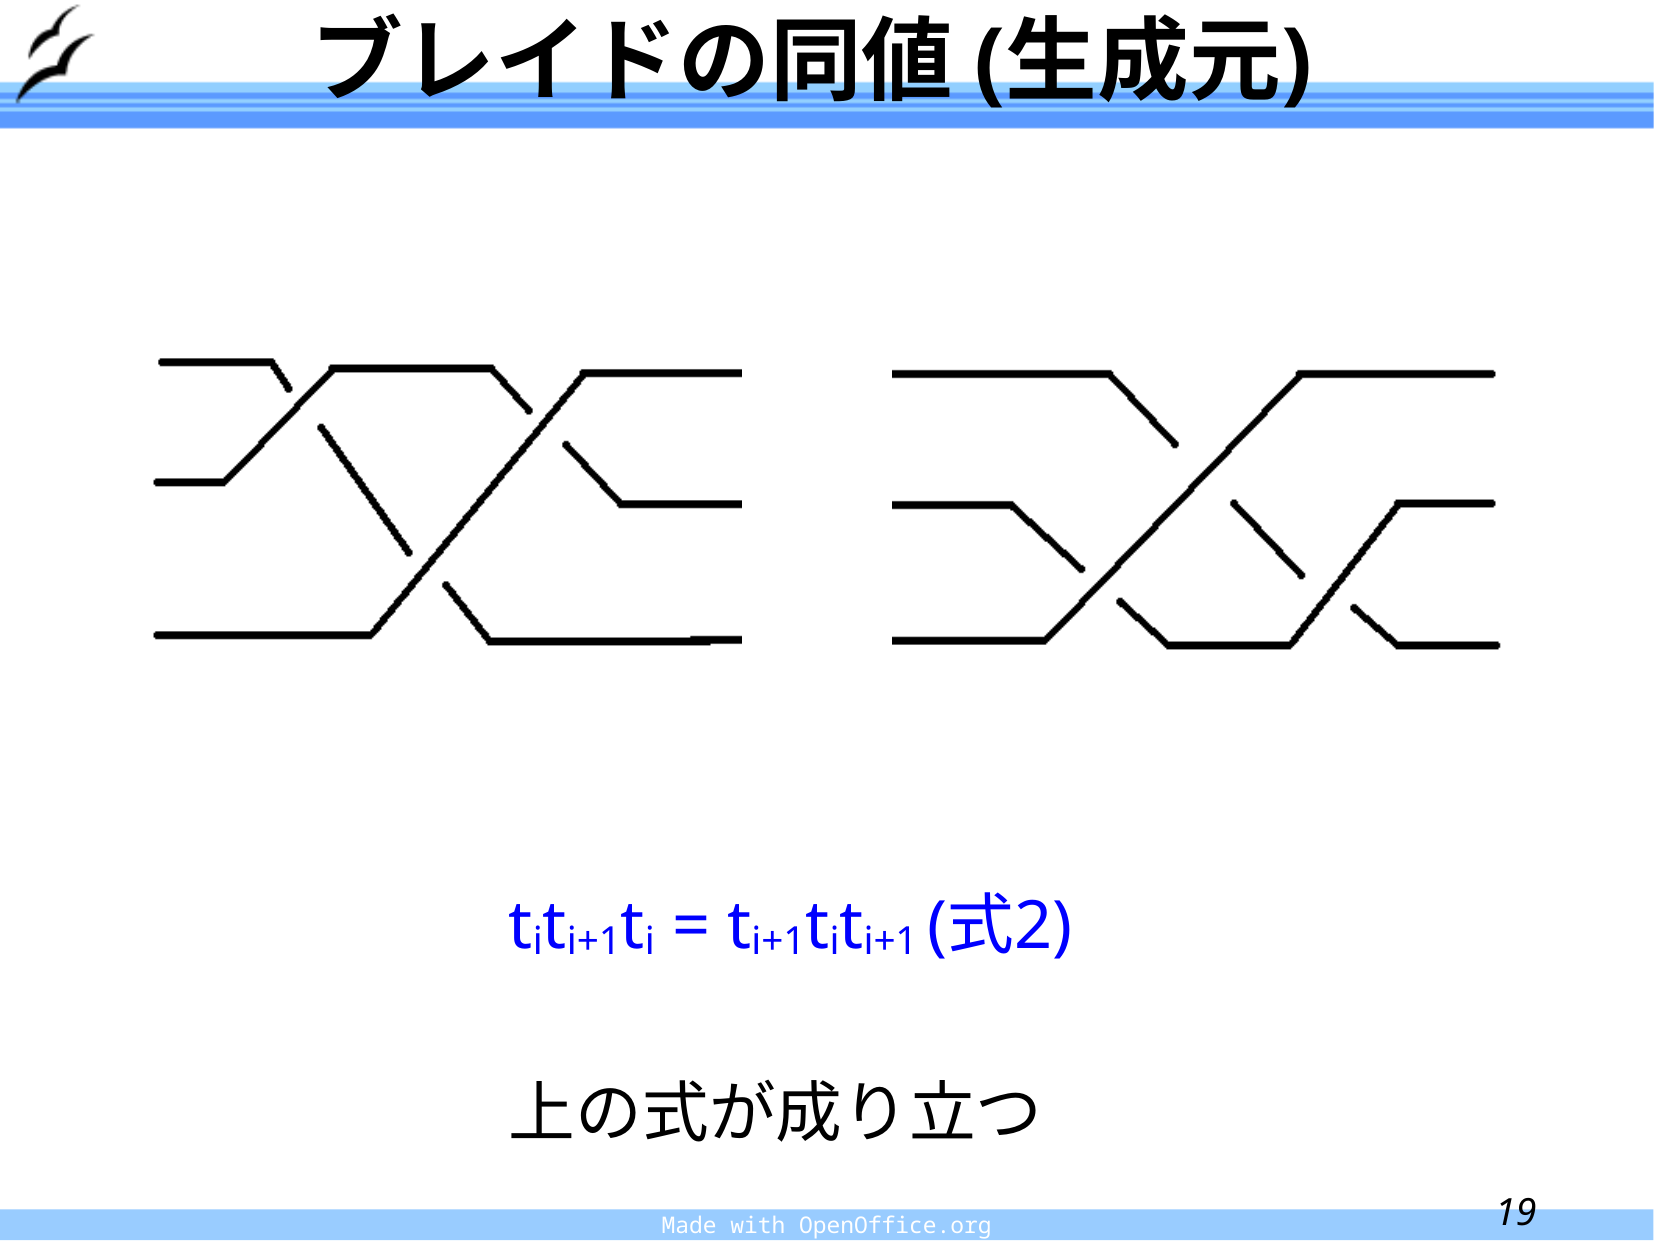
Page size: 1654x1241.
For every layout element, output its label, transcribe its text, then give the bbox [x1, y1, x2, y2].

text_box ブレイドの同値 (生成元) [0, 0, 1625, 114]
picture [892, 269, 1518, 739]
picture [0, 0, 1654, 133]
text_box titi+1ti = ti+1titi+1 (式2) 上の式が成り立つ [494, 864, 1369, 1104]
picture [118, 265, 744, 735]
